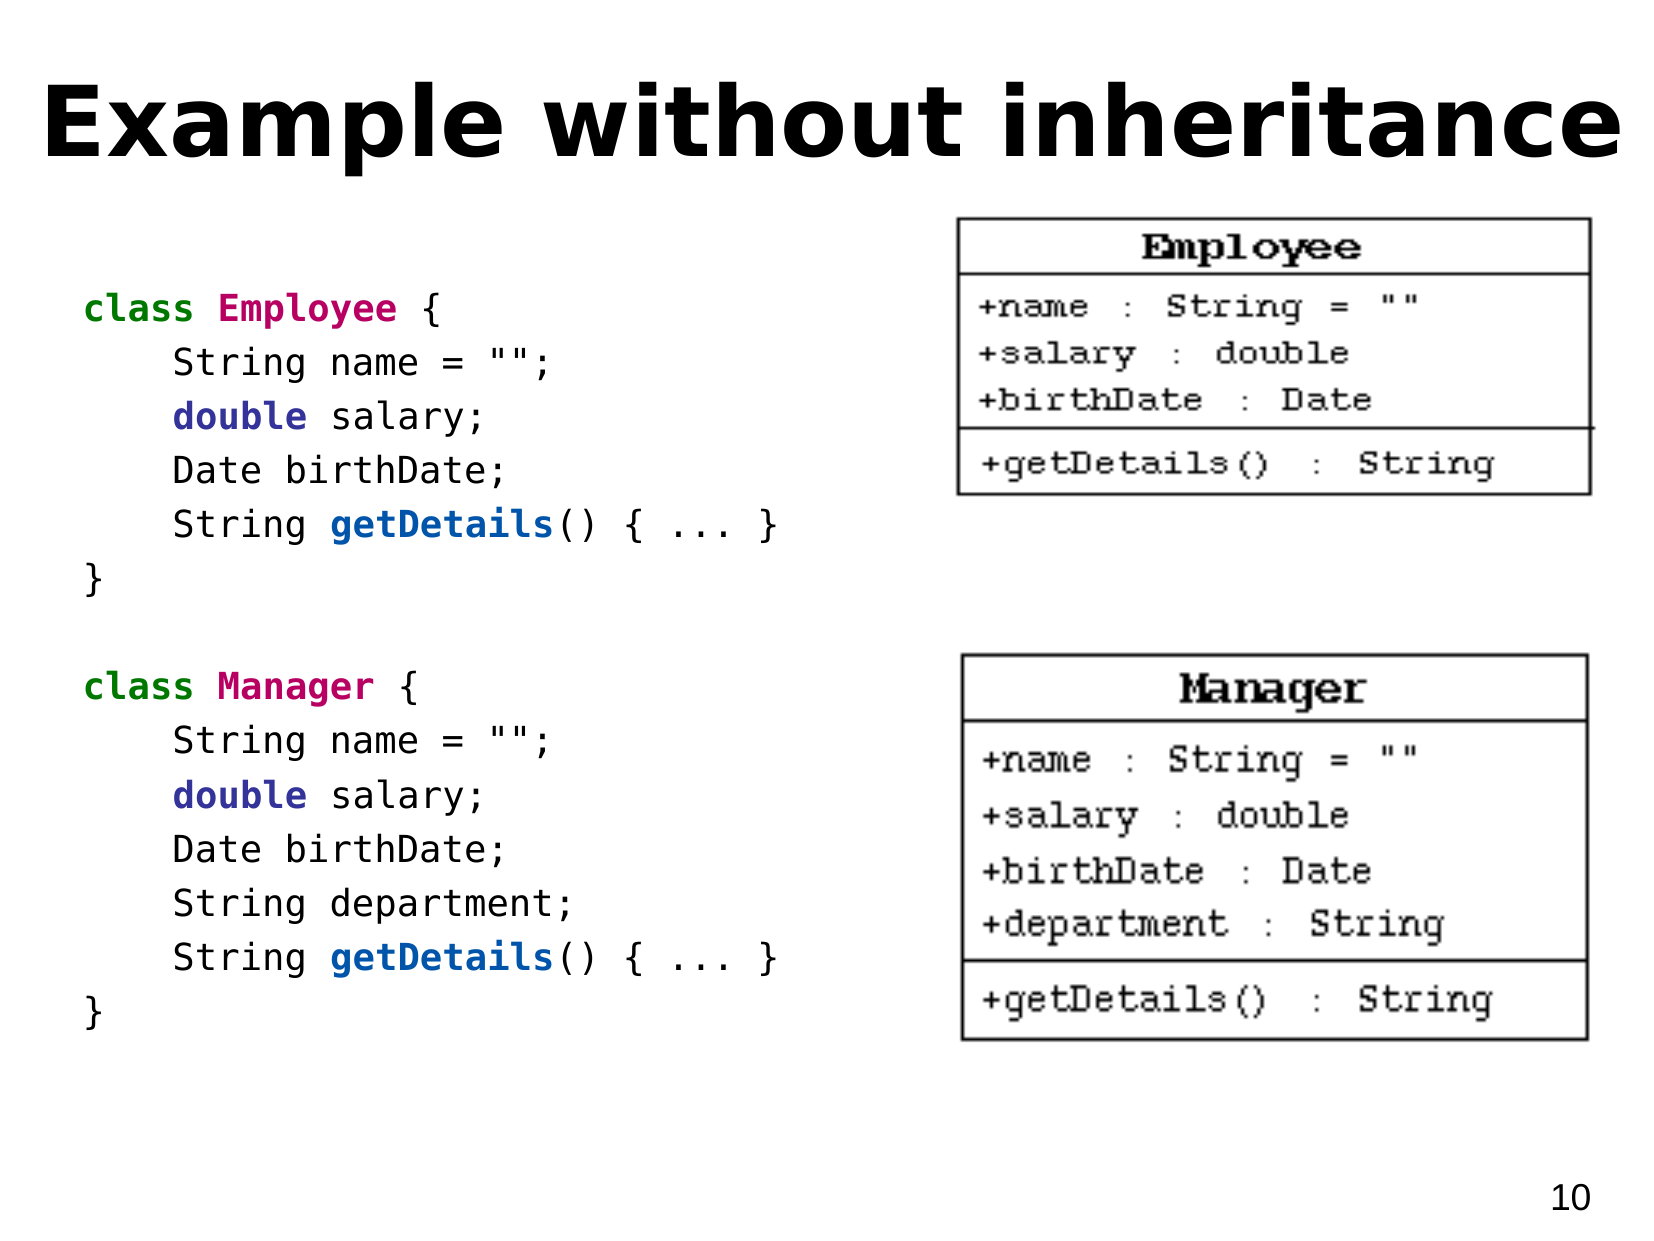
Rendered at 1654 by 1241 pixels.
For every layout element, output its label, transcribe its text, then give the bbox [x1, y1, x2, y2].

title Example without inheritance [23, 8, 1642, 236]
picture [935, 177, 1619, 546]
list class Employee { String name = ""; double salary; Date birthDate; String getDetails() { ... } } class Manager { String name = ""; double salary; Date birthDate; String department; String getDetails() { ... } } [82, 276, 1538, 1150]
picture [933, 625, 1619, 1075]
